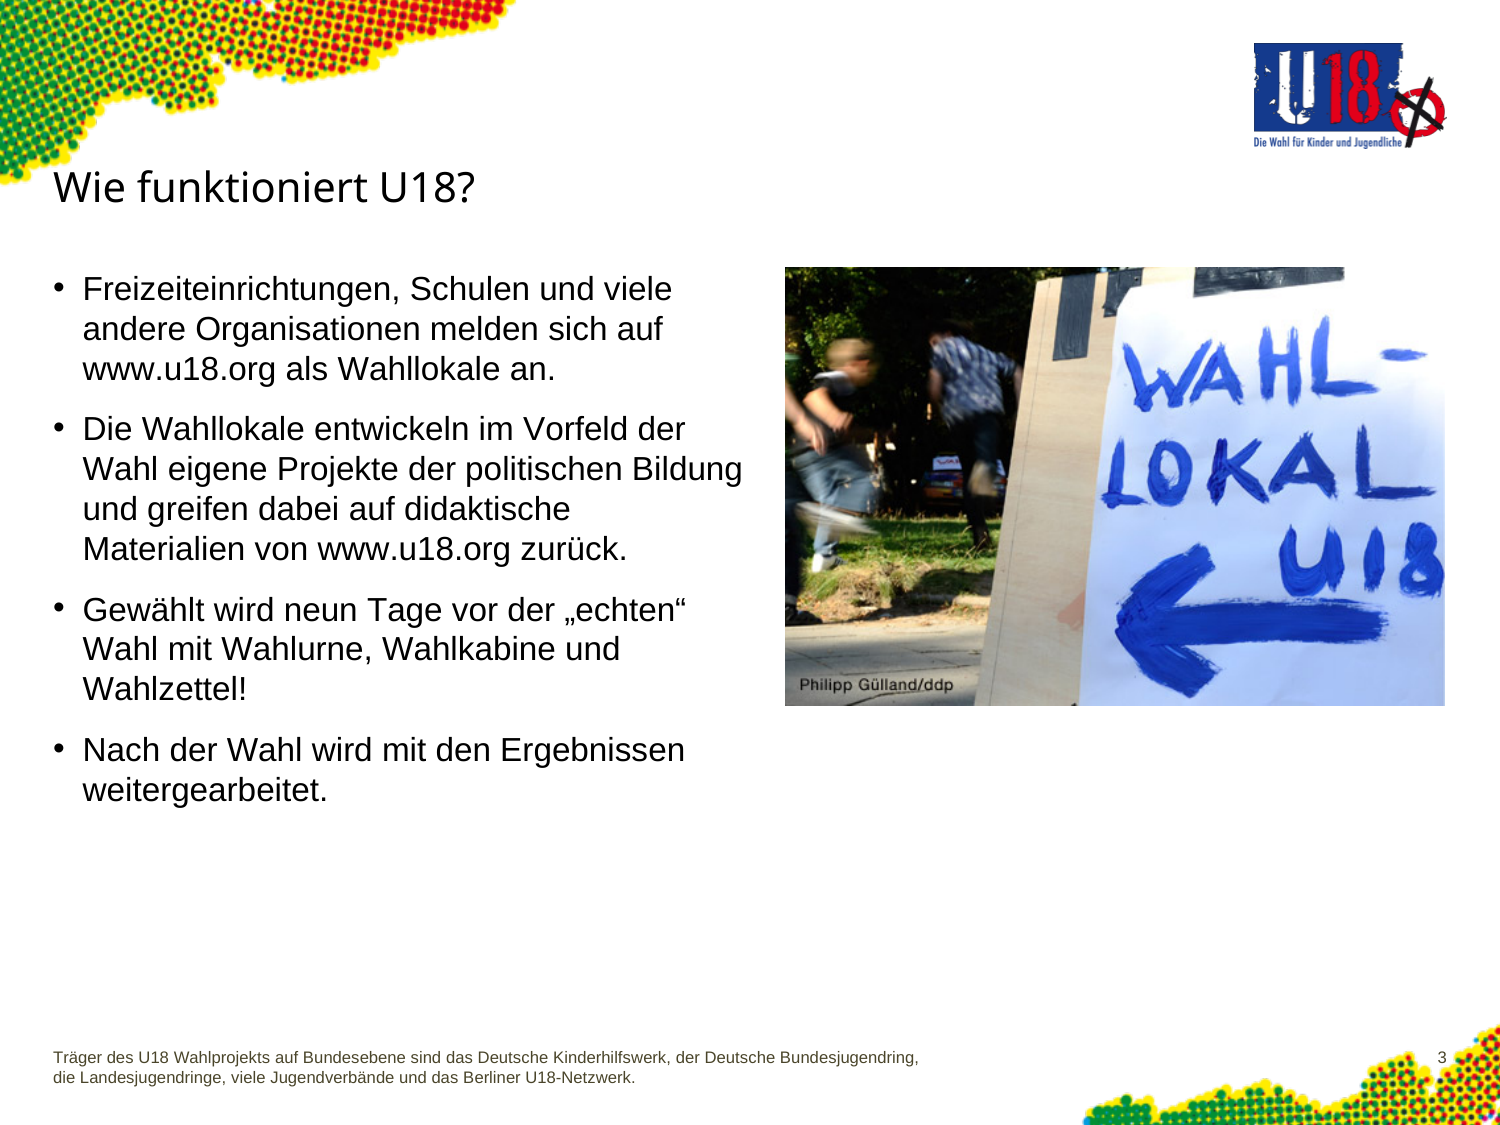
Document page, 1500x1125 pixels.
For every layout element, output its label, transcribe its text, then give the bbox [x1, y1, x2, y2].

list Freizeiteinrichtungen, Schulen und viele andere Organisationen melden sich auf www.u18.org als Wahllokale an. Die Wahllokale entwickeln im Vorfeld der Wahl eigene Projekte der politischen Bildung und greifen dabei auf didaktische Materialien von www.u18.org zurück. Gewählt wird neun Tage vor der „echten“ Wahl mit Wahlurne, Wahlkabine und Wahlzettel! Nach der Wahl wird mit den Ergebnissen weitergearbeitet. [53, 267, 751, 1012]
title Wie funktioniert U18? [53, 160, 1447, 244]
text_box <Nummer> [1399, 1046, 1447, 1106]
picture [1254, 43, 1447, 149]
text_box Träger des U18 Wahlprojekts auf Bundesebene sind das Deutsche Kinderhilfswerk, der Deutsche Bundesjugendring, die Landesjugendringe, viele Jugendverbände und das Berliner U18-Netzwerk. [53, 1046, 1105, 1106]
picture [0, 0, 538, 204]
picture [785, 267, 1445, 706]
picture [990, 1006, 1500, 1125]
